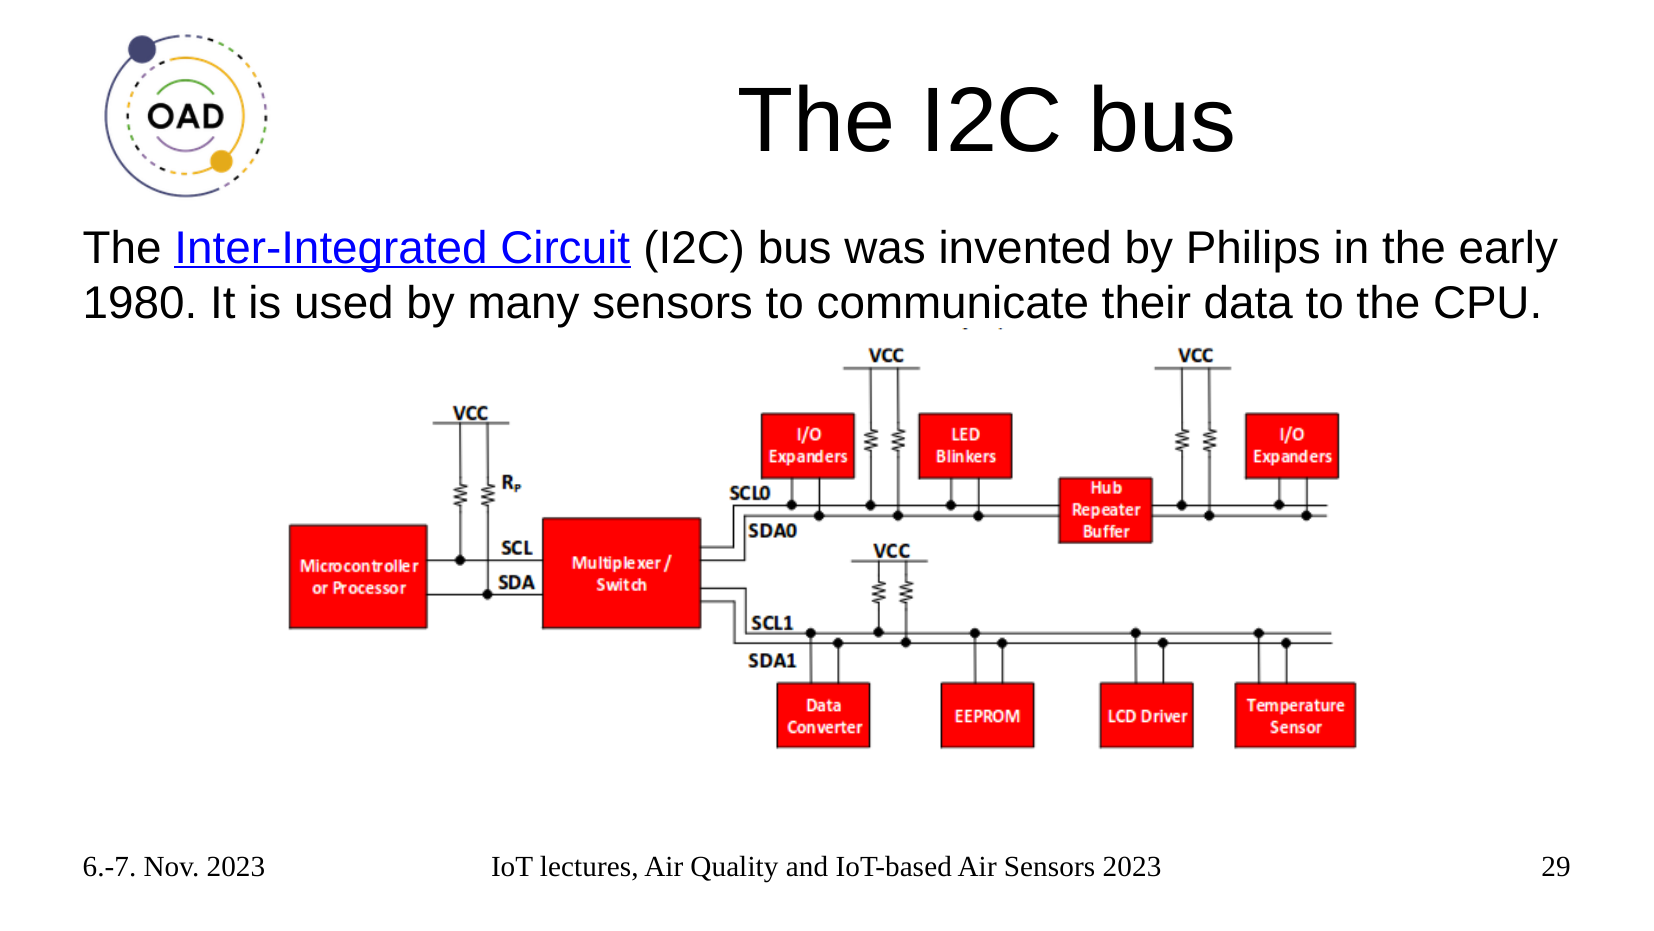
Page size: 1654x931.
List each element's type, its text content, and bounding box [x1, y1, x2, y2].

picture [236, 328, 1391, 757]
title The I2C bus [403, 37, 1571, 193]
list The Inter-Integrated Circuit (I2C) bus was invented by Philips in the early 1980. It is used by many sensors to communicate their data to the CPU. [82, 217, 1571, 757]
picture [64, 20, 302, 218]
